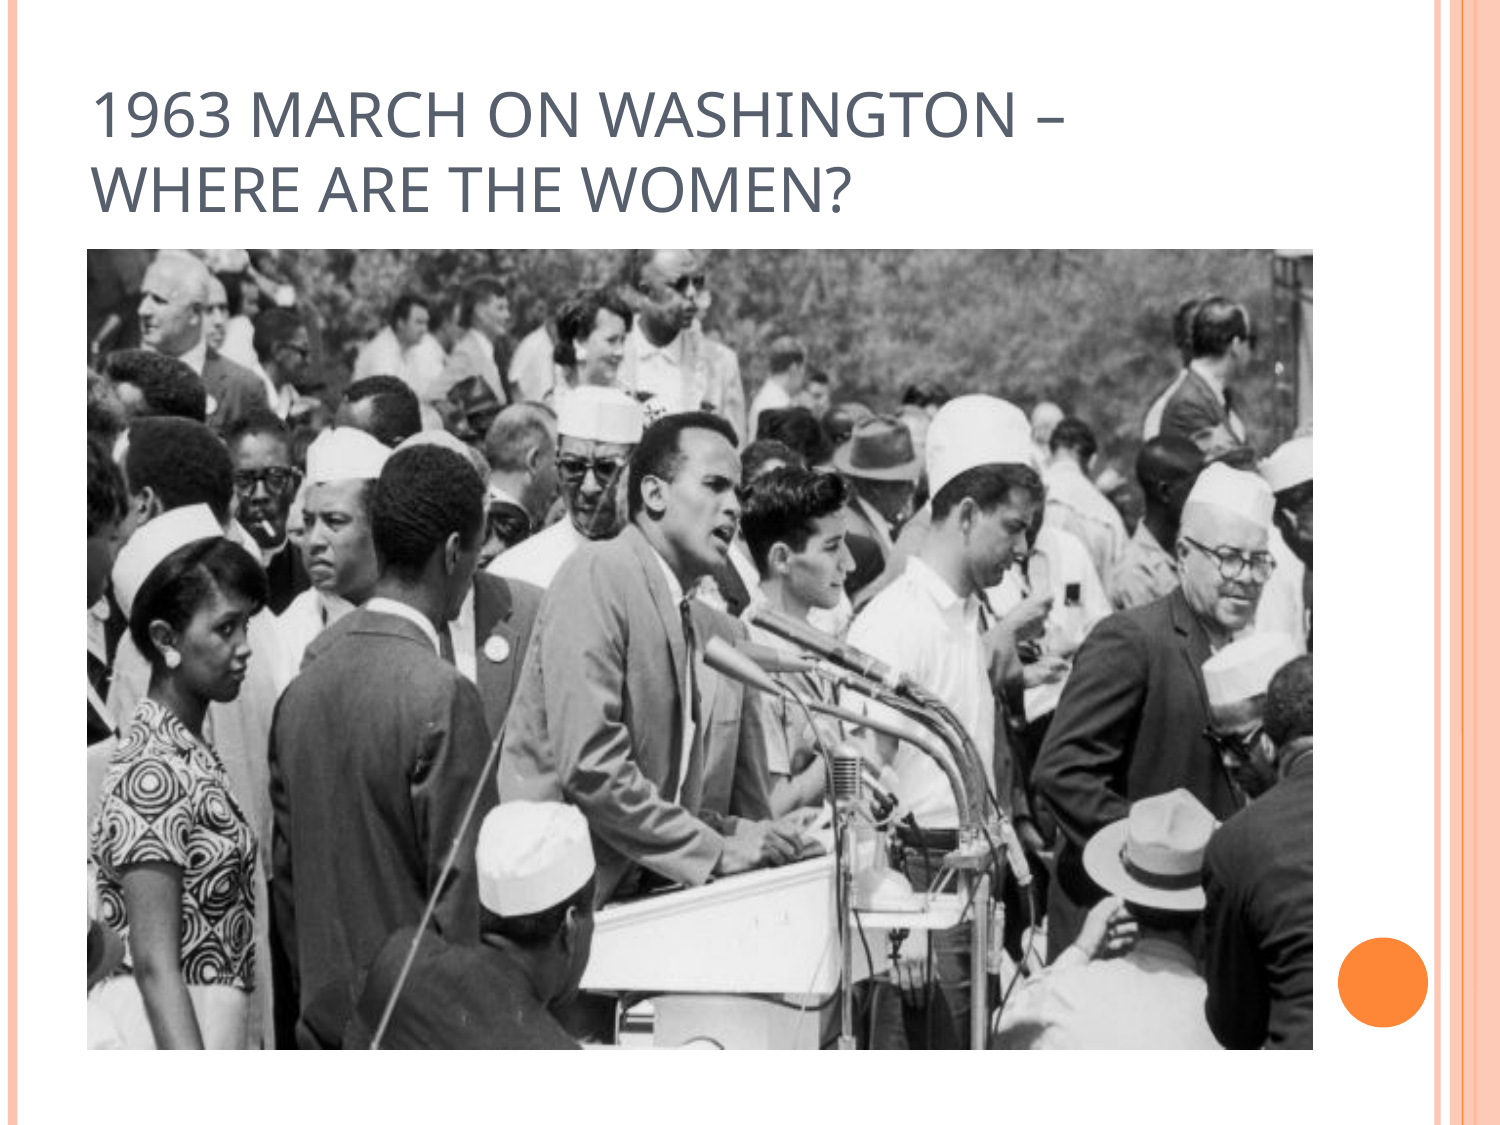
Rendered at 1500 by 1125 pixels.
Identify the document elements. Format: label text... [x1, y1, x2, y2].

title 1963 March on Washington – where are the women? [75, 45, 1300, 233]
picture [87, 249, 1313, 1051]
